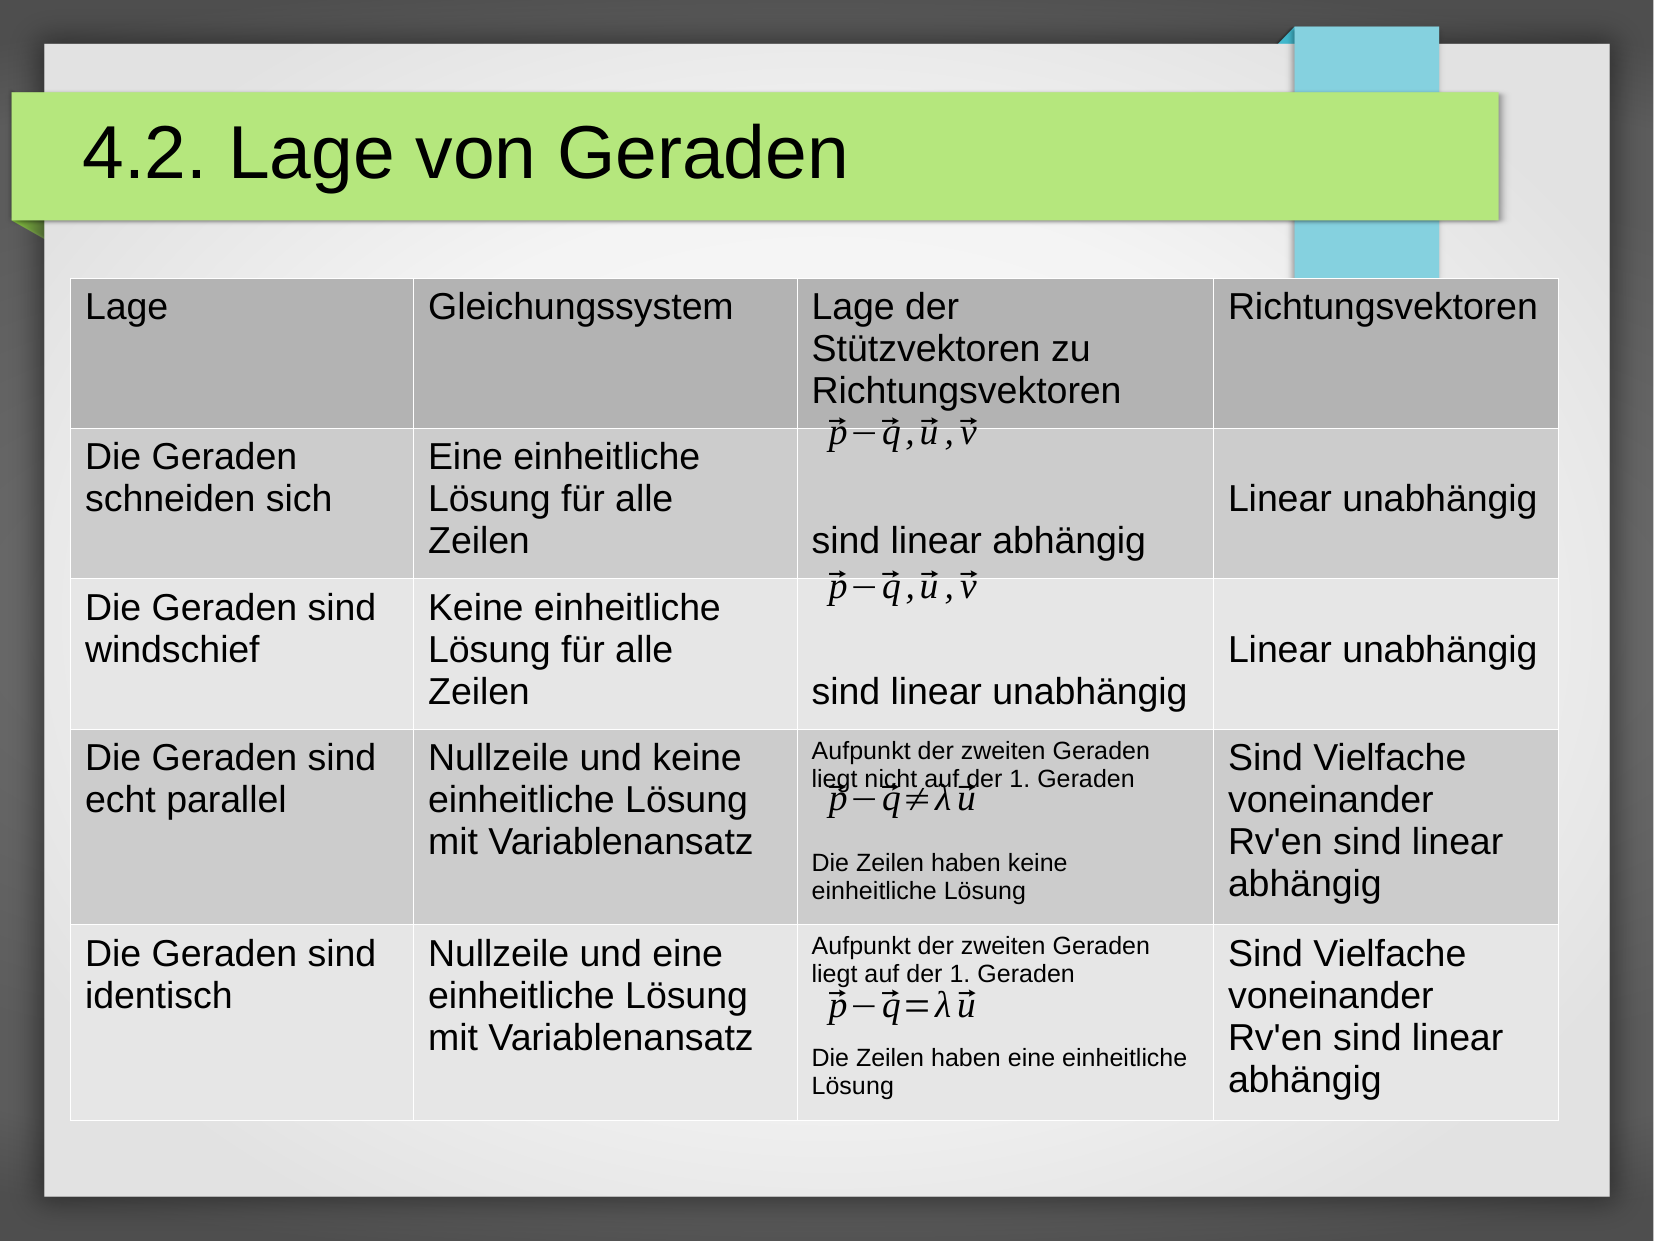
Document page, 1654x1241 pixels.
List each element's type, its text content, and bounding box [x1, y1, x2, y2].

table_header Richtungsvektoren [1214, 279, 1558, 428]
table_header Gleichungssystem [414, 279, 797, 428]
table_cell Nullzeile und eine einheitliche Lösung mit Variablenansatz [414, 925, 797, 1120]
table_cell Eine einheitliche Lösung für alle Zeilen [414, 429, 797, 578]
title 4.2. Lage von Geraden [82, 94, 1264, 213]
table_cell sind linear abhängig [798, 429, 1213, 578]
table_cell sind linear unabhängig [798, 579, 1213, 729]
table_cell Die Geraden sind windschief [71, 579, 413, 729]
table_cell Sind Vielfache voneinander Rv'en sind linear abhängig [1214, 925, 1558, 1120]
chart [819, 777, 984, 820]
table_cell Aufpunkt der zweiten Geraden liegt auf der 1. Geraden Die Zeilen haben eine einheitliche Lösung [798, 925, 1213, 1120]
table_cell Aufpunkt der zweiten Geraden liegt nicht auf der 1. Geraden Die Zeilen haben keine einheitliche Lösung [798, 730, 1213, 924]
chart [819, 411, 985, 454]
table_cell Die Geraden sind identisch [71, 925, 413, 1120]
table_cell Linear unabhängig [1214, 579, 1558, 729]
table_header Lage [71, 279, 413, 428]
chart [819, 984, 984, 1027]
table_cell Die Geraden schneiden sich [71, 429, 413, 578]
table_header Lage der Stützvektoren zu Richtungsvektoren [798, 279, 1213, 428]
table_cell Die Geraden sind echt parallel [71, 730, 413, 924]
table_cell Linear unabhängig [1214, 429, 1558, 578]
table_cell Keine einheitliche Lösung für alle Zeilen [414, 579, 797, 729]
picture [0, 0, 1654, 1241]
table_cell Sind Vielfache voneinander Rv'en sind linear abhängig [1214, 730, 1558, 924]
table_cell Nullzeile und keine einheitliche Lösung mit Variablenansatz [414, 730, 797, 924]
chart [819, 565, 985, 608]
